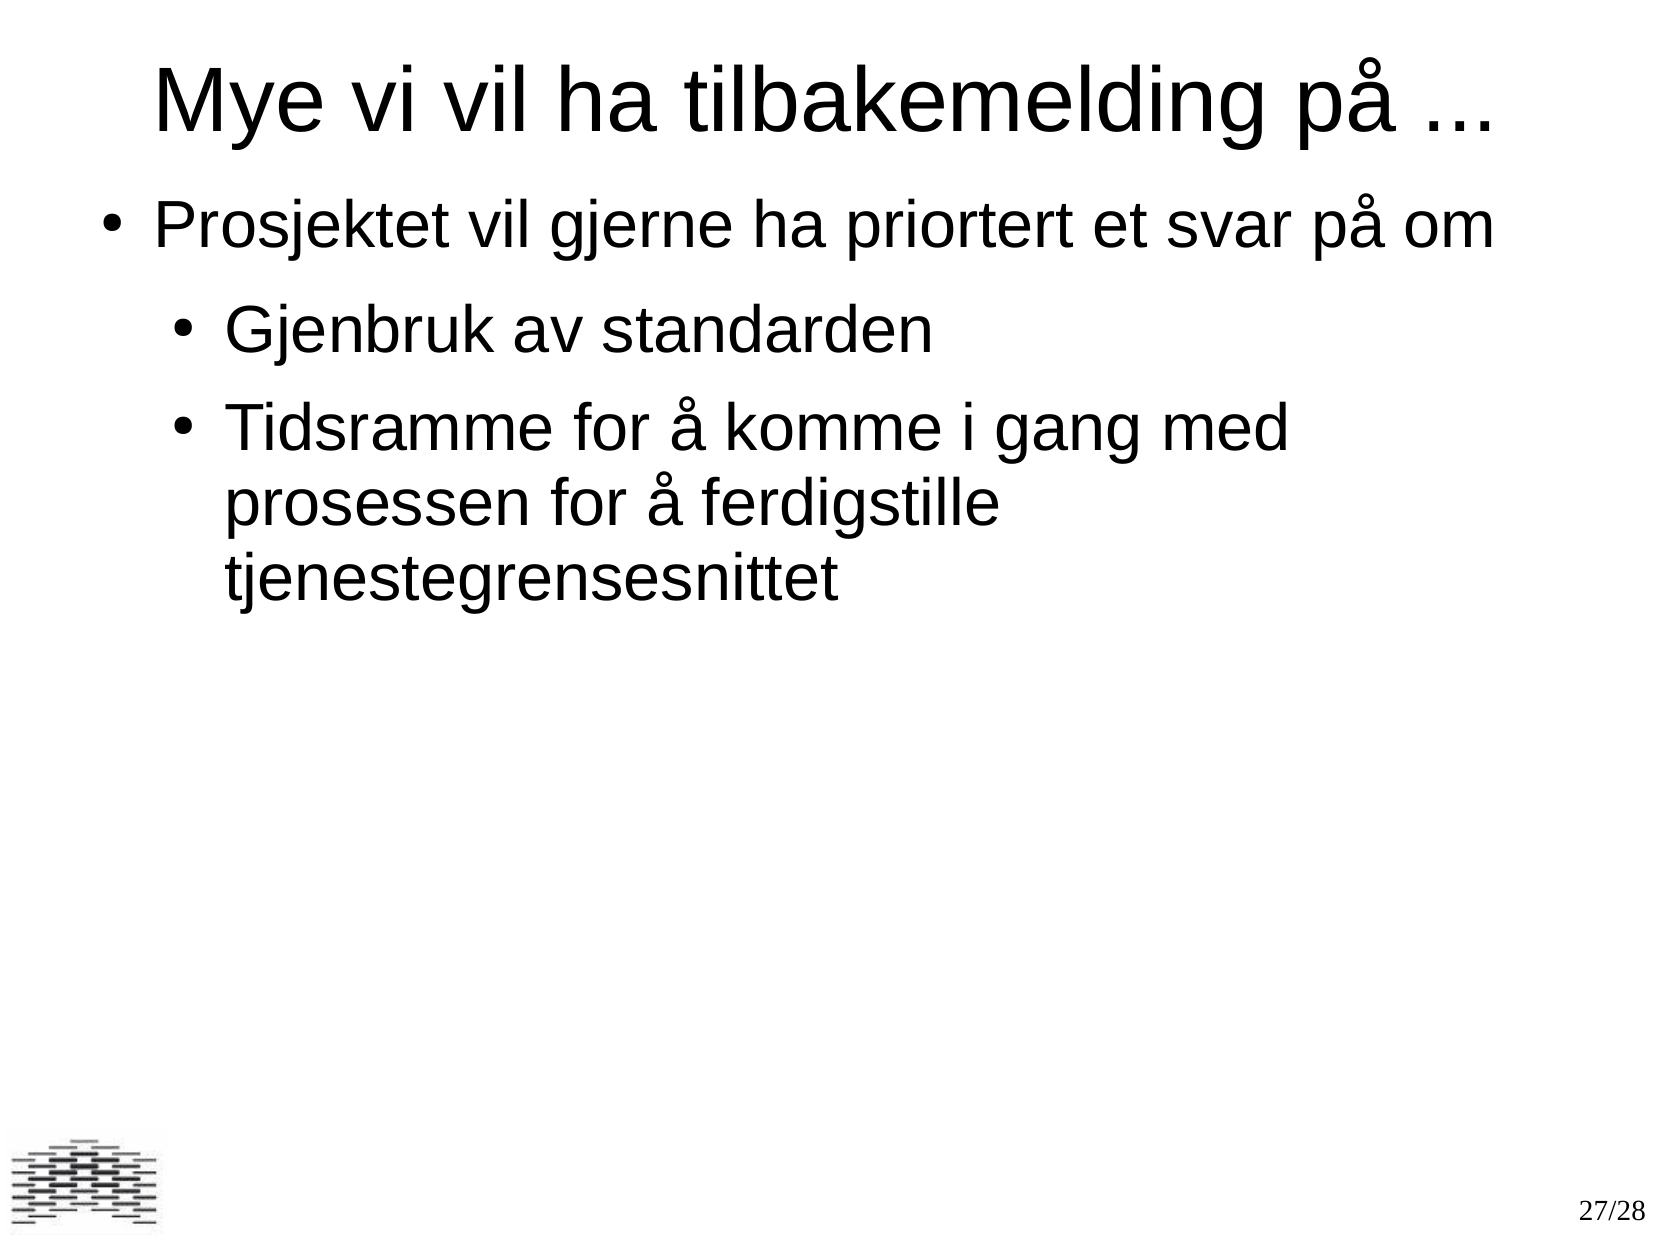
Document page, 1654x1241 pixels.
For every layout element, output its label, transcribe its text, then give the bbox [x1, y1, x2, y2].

picture [5, 1129, 169, 1235]
title Mye vi vil ha tilbakemelding på ... [82, 48, 1571, 152]
list Prosjektet vil gjerne ha priortert et svar på om Gjenbruk av standarden Tidsramme for å komme i gang med prosessen for å ferdigstille tjenestegrensesnittet [82, 187, 1571, 1138]
